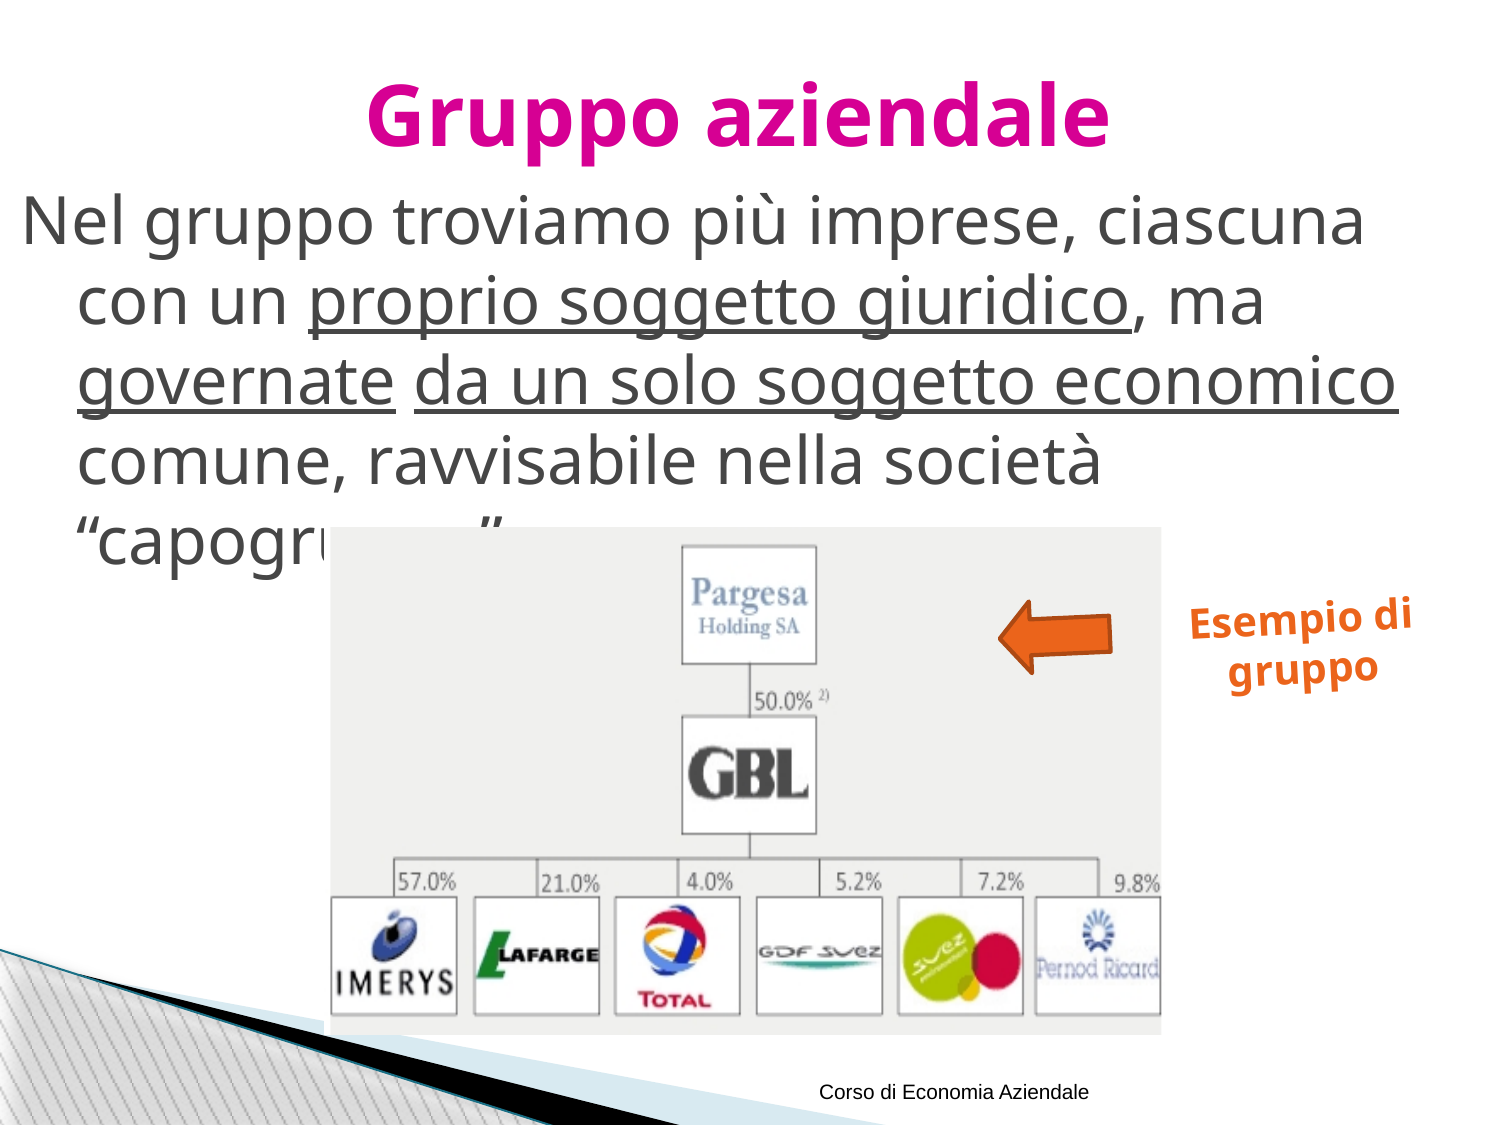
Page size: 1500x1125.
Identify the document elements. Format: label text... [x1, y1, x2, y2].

footer Corso di Economia Aziendale [718, 1051, 1105, 1112]
text_box [999, 601, 1105, 674]
text_box Esempio di gruppo [1102, 574, 1500, 711]
text_box Nel gruppo troviamo più imprese, ciascuna con un proprio soggetto giuridico, ma governate da un solo soggetto economico comune, ravvisabile nella società “capogruppo”. [5, 170, 1500, 501]
picture [324, 527, 1170, 1035]
title Gruppo aziendale [75, 0, 1425, 170]
